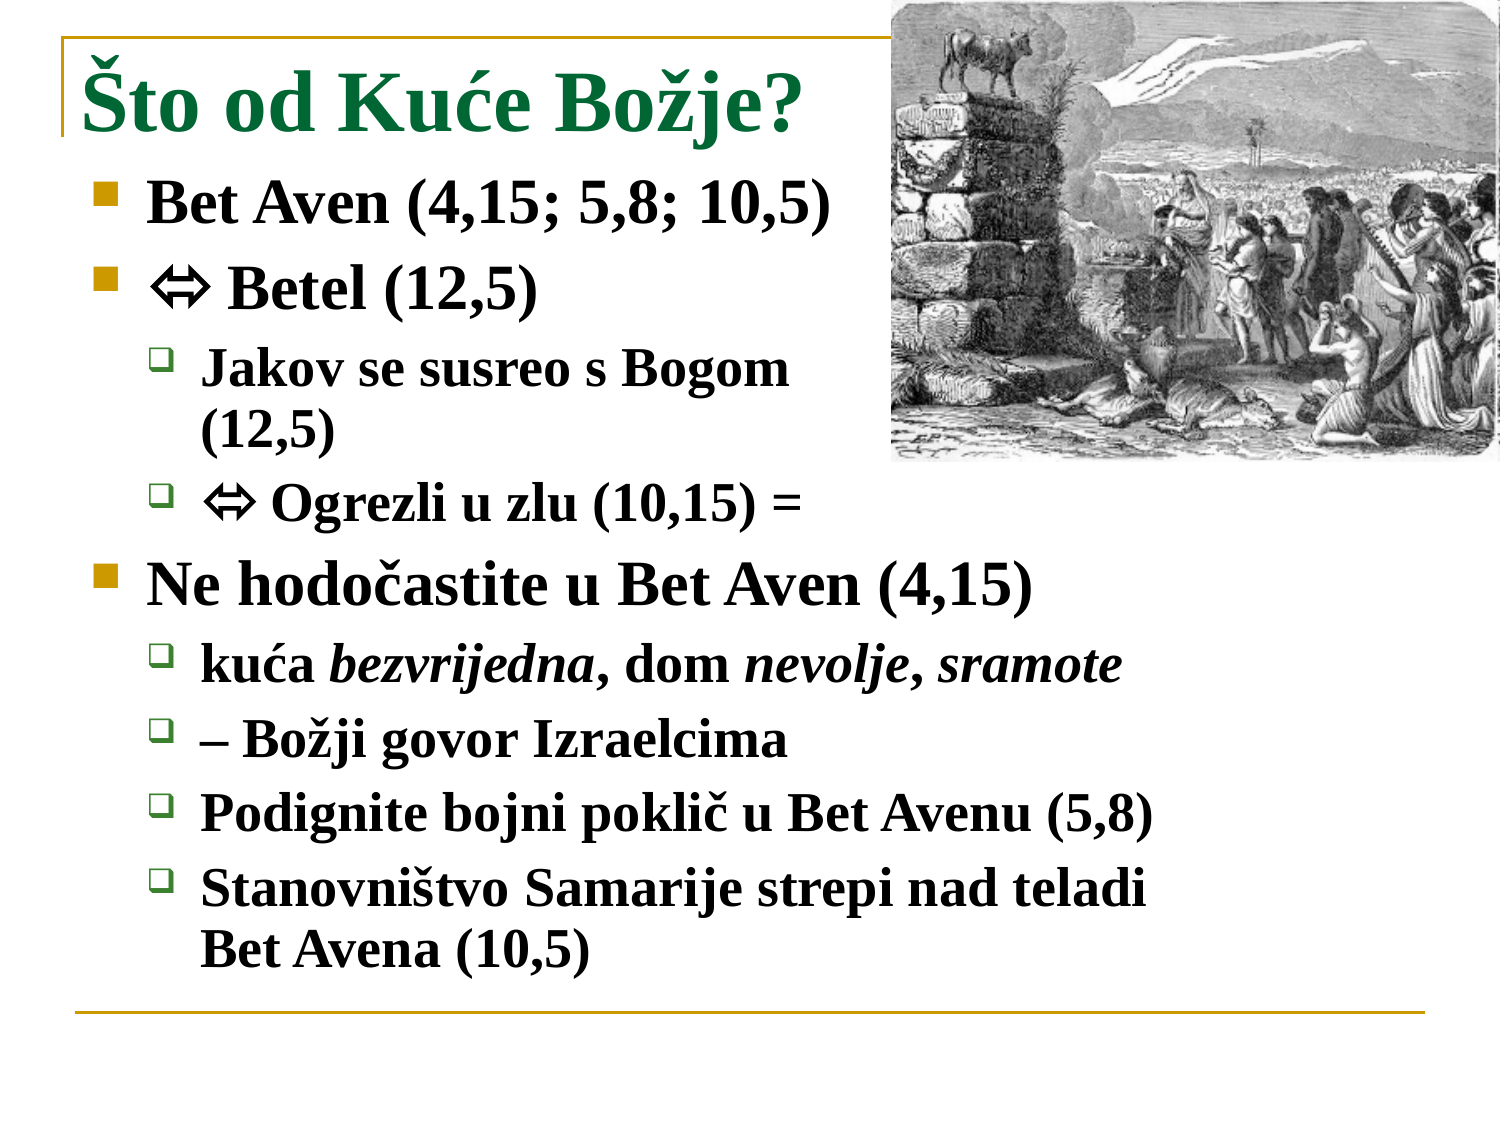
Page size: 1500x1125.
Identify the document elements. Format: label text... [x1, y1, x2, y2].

list Bet Aven (4,15; 5,8; 10,5)  Betel (12,5) Jakov se susreo s Bogom (12,5)  Ogrezli u zlu (10,15) = Ne hodočastite u Bet Aven (4,15) kuća bezvrijedna, dom nevolje, sramote – Božji govor Izraelcima Podignite bojni poklič u Bet Avenu (5,8) Stanovništvo Samarije strepi nad teladi Bet Avena (10,5) [75, 160, 1426, 1006]
picture [891, 0, 1500, 462]
title Što od Kuće Božje? [65, 36, 891, 224]
